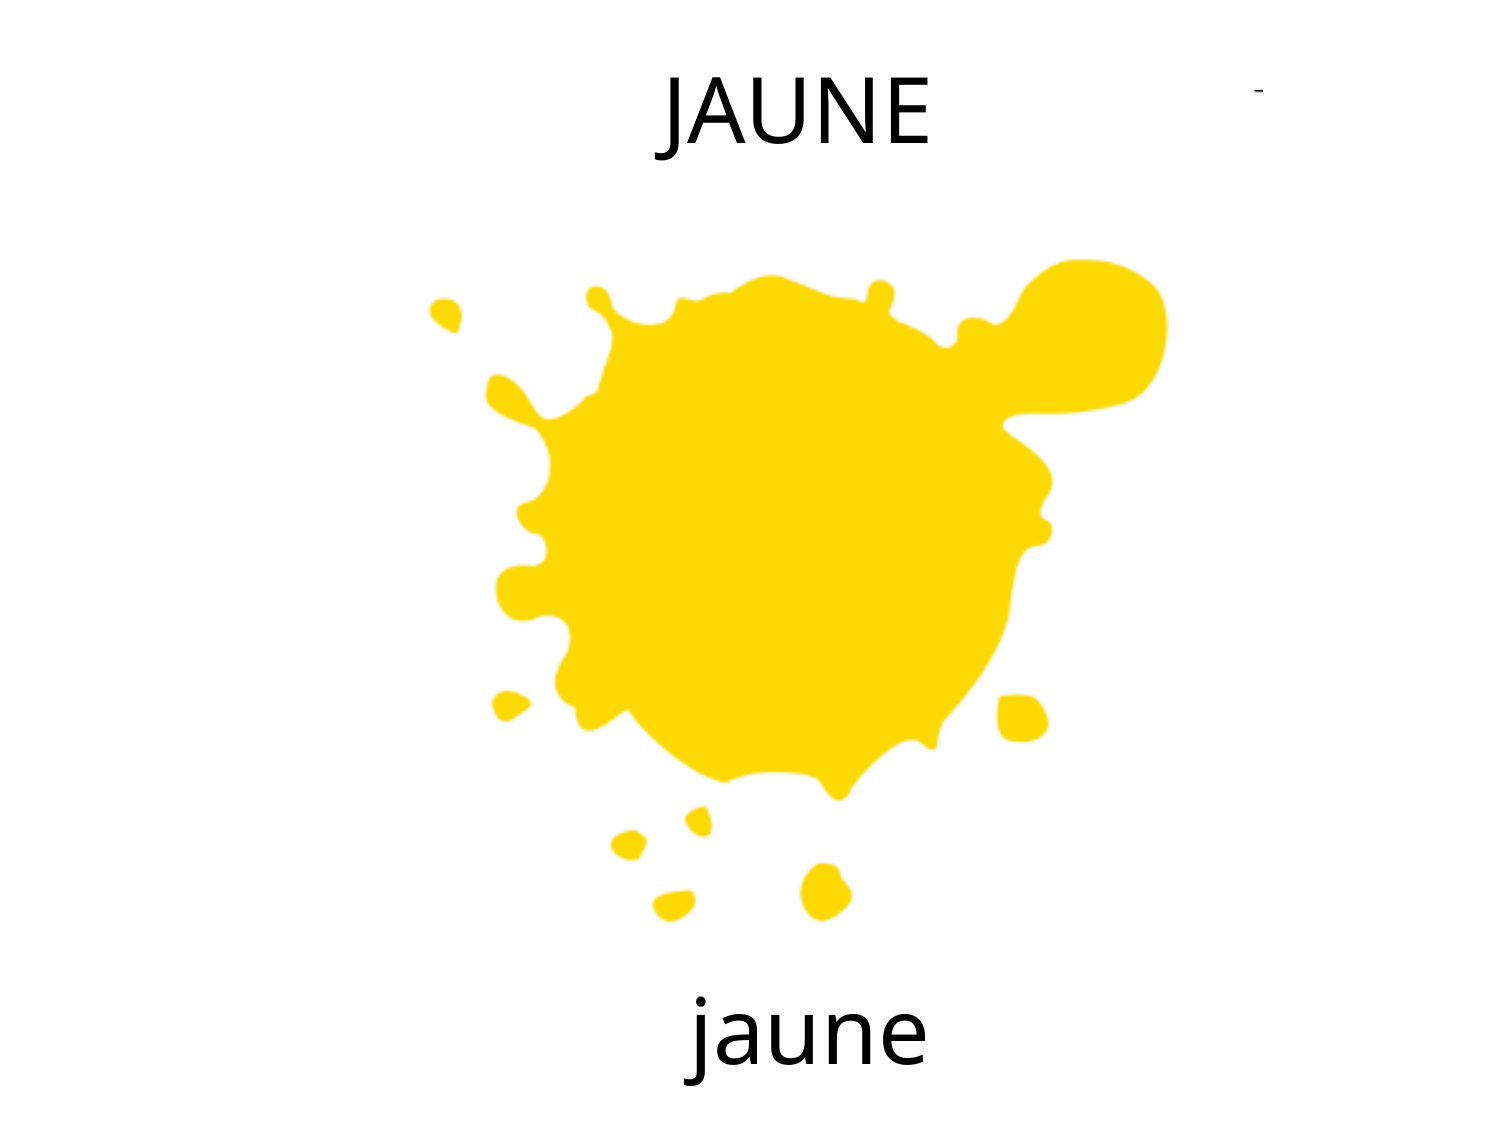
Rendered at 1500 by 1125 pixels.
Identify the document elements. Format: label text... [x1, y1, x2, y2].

picture [348, 171, 1263, 964]
title JAUNE [194, 42, 1402, 171]
text_box jaune [206, 964, 1414, 1092]
